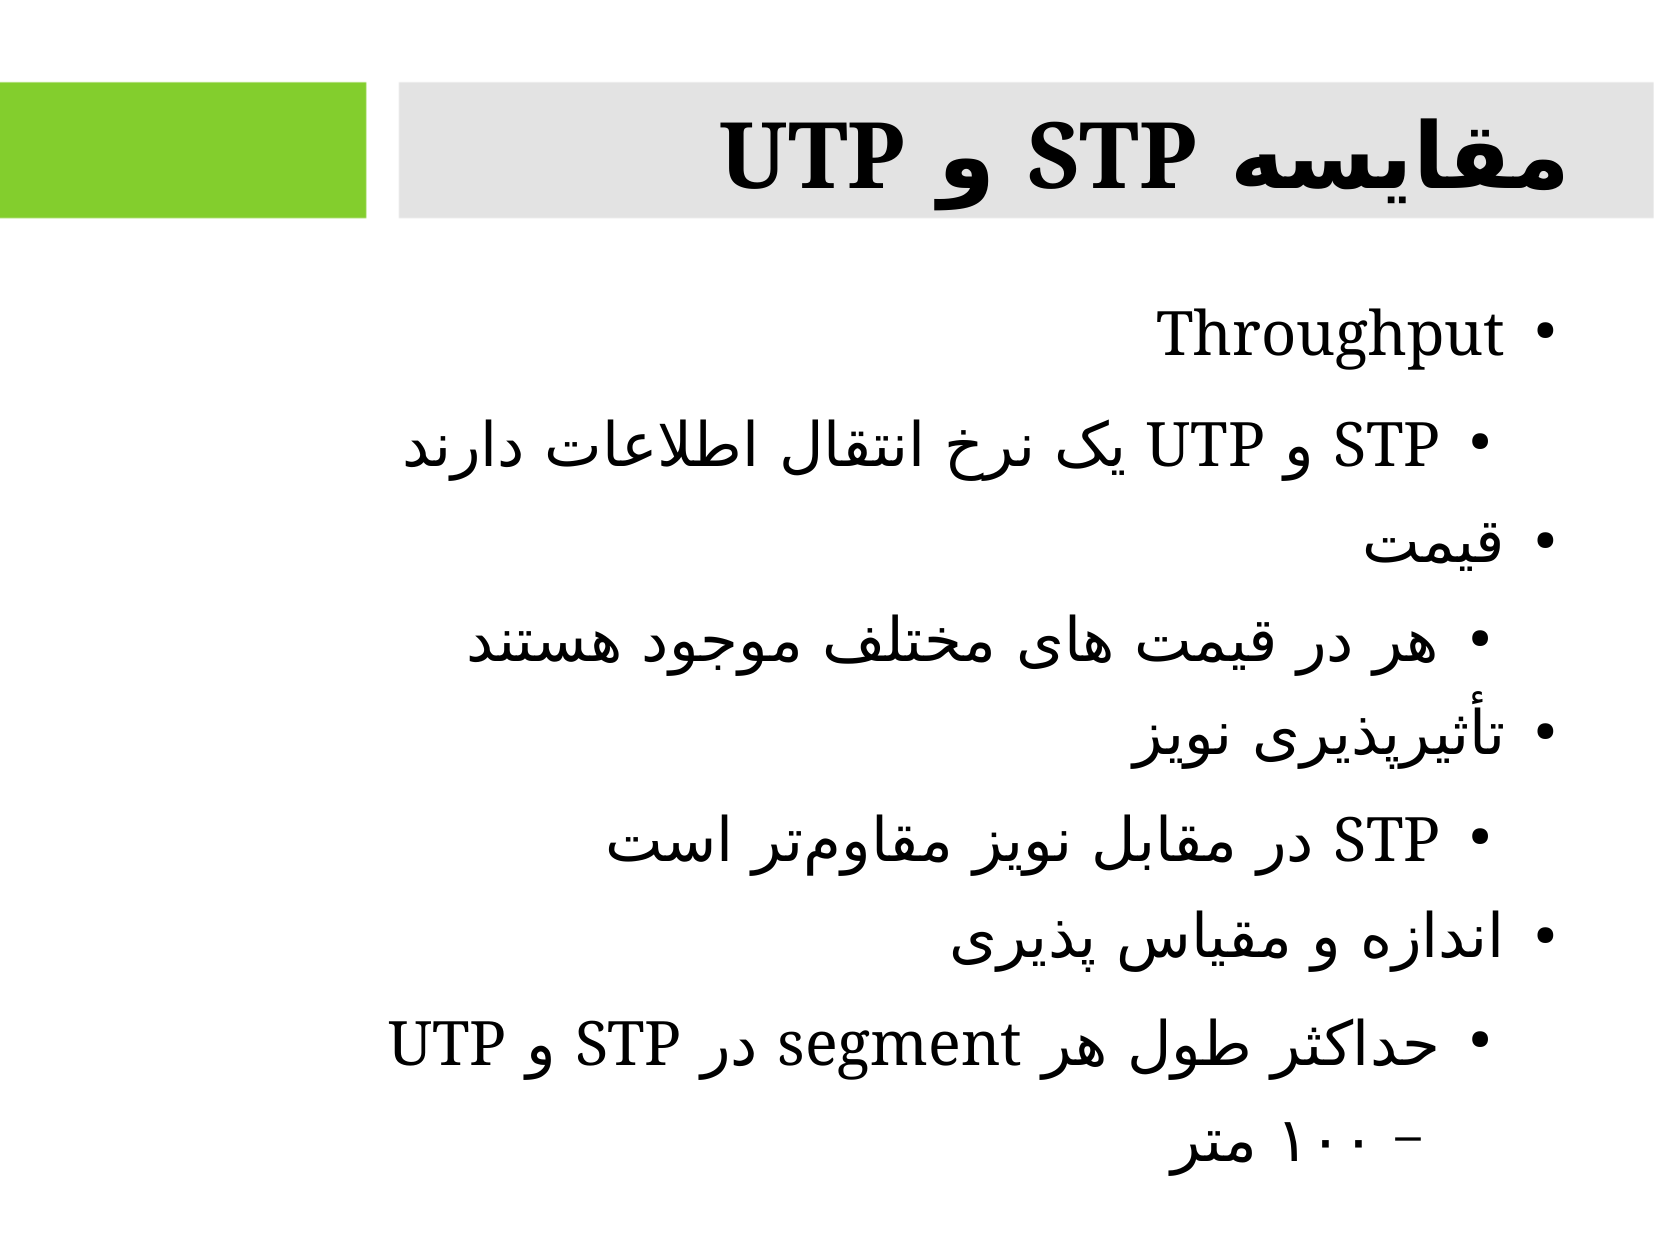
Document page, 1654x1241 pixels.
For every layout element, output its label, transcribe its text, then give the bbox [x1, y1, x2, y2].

list Throughput STP و UTP یک نرخ انتقال اطلاعات دارند قیمت هر در قیمت های مختلف موجود هستند تأثیر‌پذیری نویز STP در مقابل نویز مقاوم‌تر است اندازه و مقیاس پذیری حداکثر طول هر segment در STP و UTP ۱۰۰ متر [82, 290, 1571, 1182]
picture [0, 0, 1654, 1241]
title مقایسه STP و UTP [82, 49, 1571, 257]
